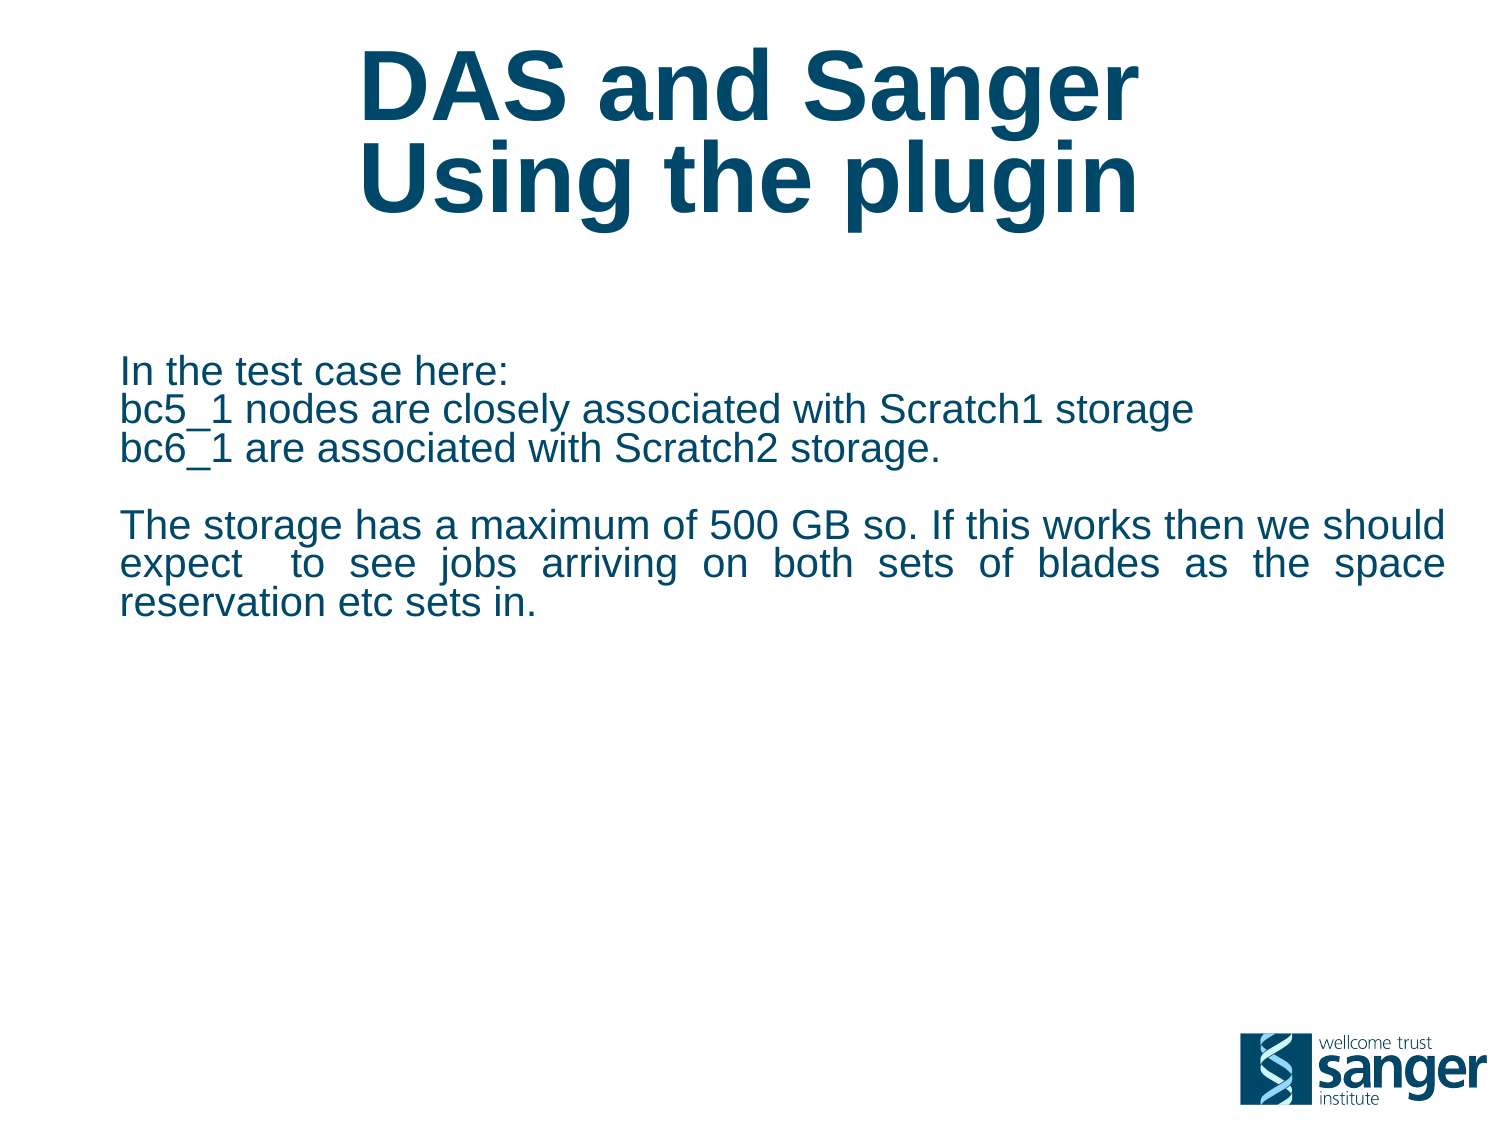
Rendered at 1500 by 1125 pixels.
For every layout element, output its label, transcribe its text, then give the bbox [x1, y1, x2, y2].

picture [1447, 1033, 1487, 1105]
title DAS and Sanger Using the plugin [75, 36, 1425, 242]
list In the test case here: bc5_1 nodes are closely associated with Scratch1 storage bc6_1 are associated with Scratch2 storage. The storage has a maximum of 500 GB so. If this works then we should expect to see jobs arriving on both sets of blades as the space reservation etc sets in. [53, 354, 1447, 1125]
picture [1447, 1062, 1458, 1069]
